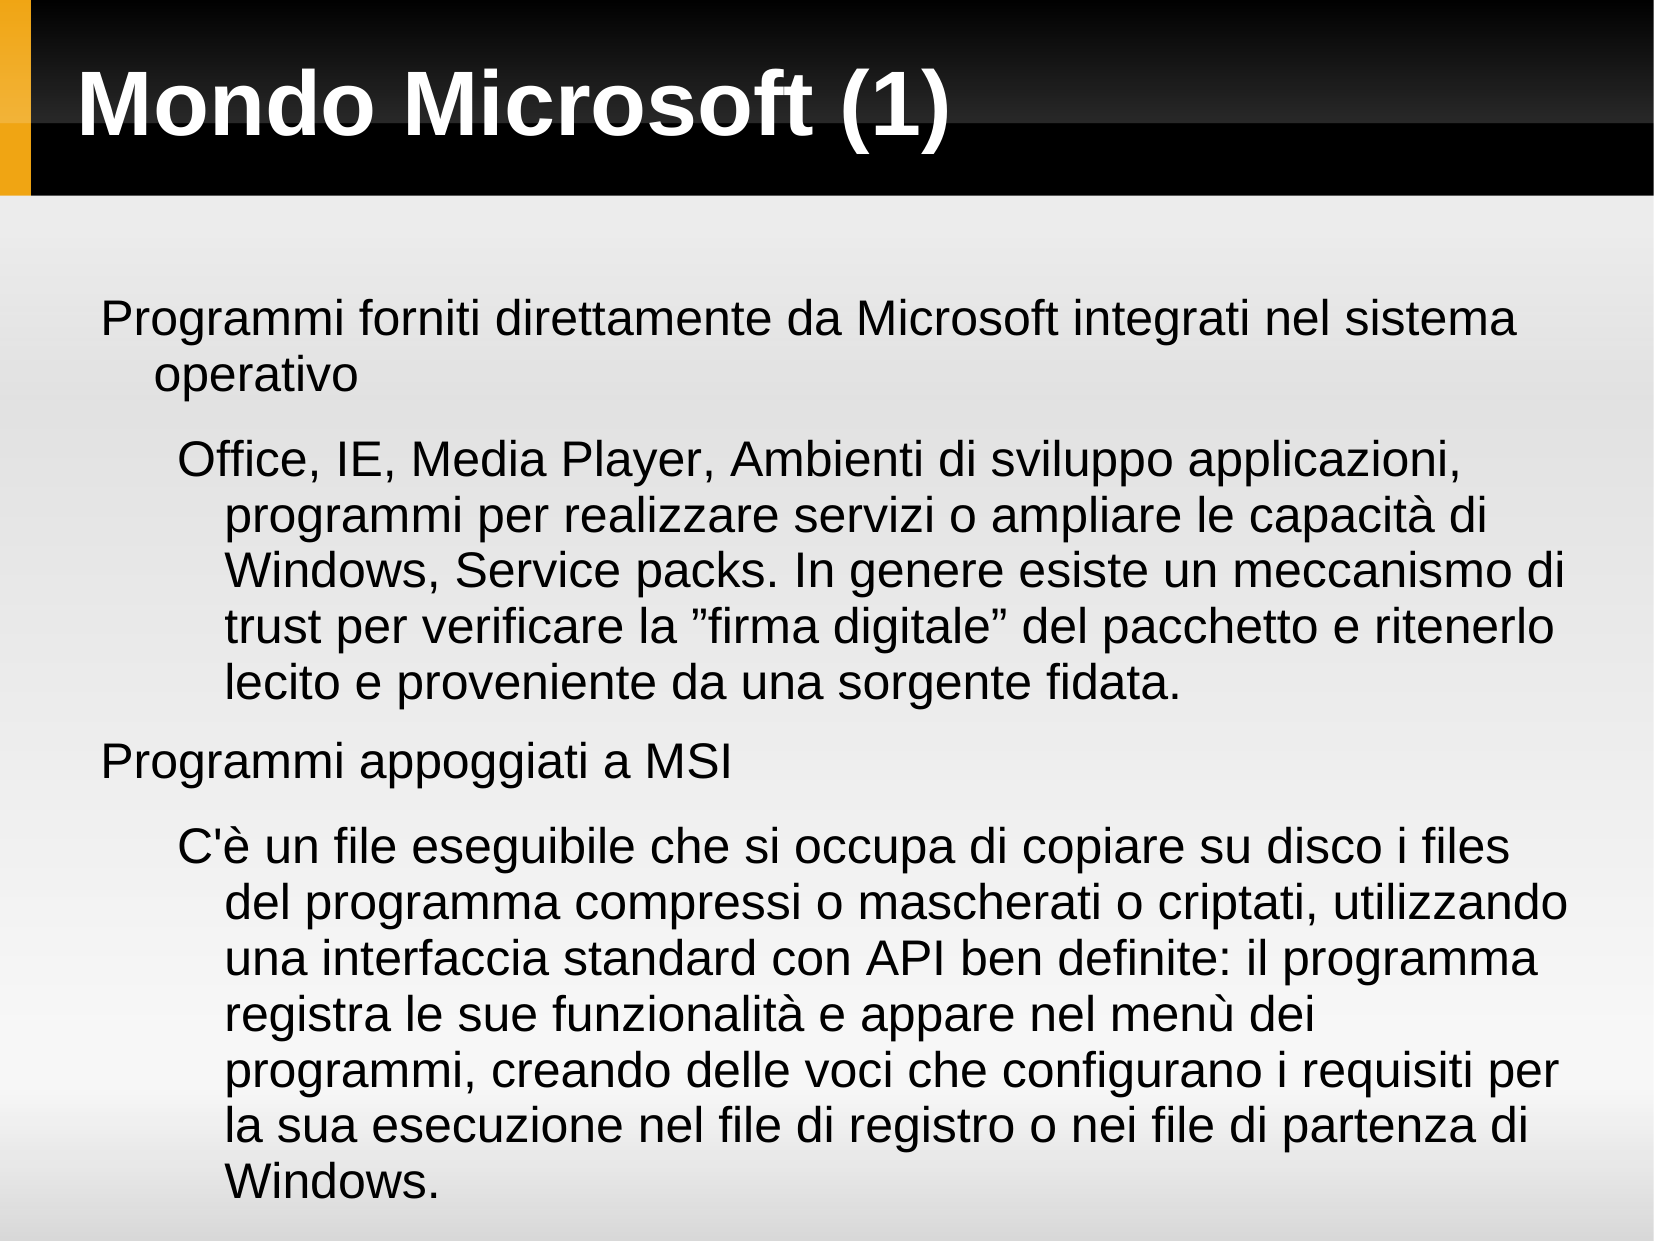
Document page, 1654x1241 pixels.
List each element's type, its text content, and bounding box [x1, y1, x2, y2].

picture [0, 0, 1654, 1241]
list Programmi forniti direttamente da Microsoft integrati nel sistema operativo Office, IE, Media Player, Ambienti di sviluppo applicazioni, programmi per realizzare servizi o ampliare le capacità di Windows, Service packs. In genere esiste un meccanismo di trust per verificare la ”firma digitale” del pacchetto e ritenerlo lecito e proveniente da una sorgente fidata. Programmi appoggiati a MSI C'è un file eseguibile che si occupa di copiare su disco i files del programma compressi o mascherati o criptati, utilizzando una interfaccia standard con API ben definite: il programma registra le sue funzionalità e appare nel menù dei programmi, creando delle voci che configurano i requisiti per la sua esecuzione nel file di registro o nei file di partenza di Windows. [82, 290, 1571, 1210]
title Mondo Microsoft (1) [76, 7, 1565, 200]
